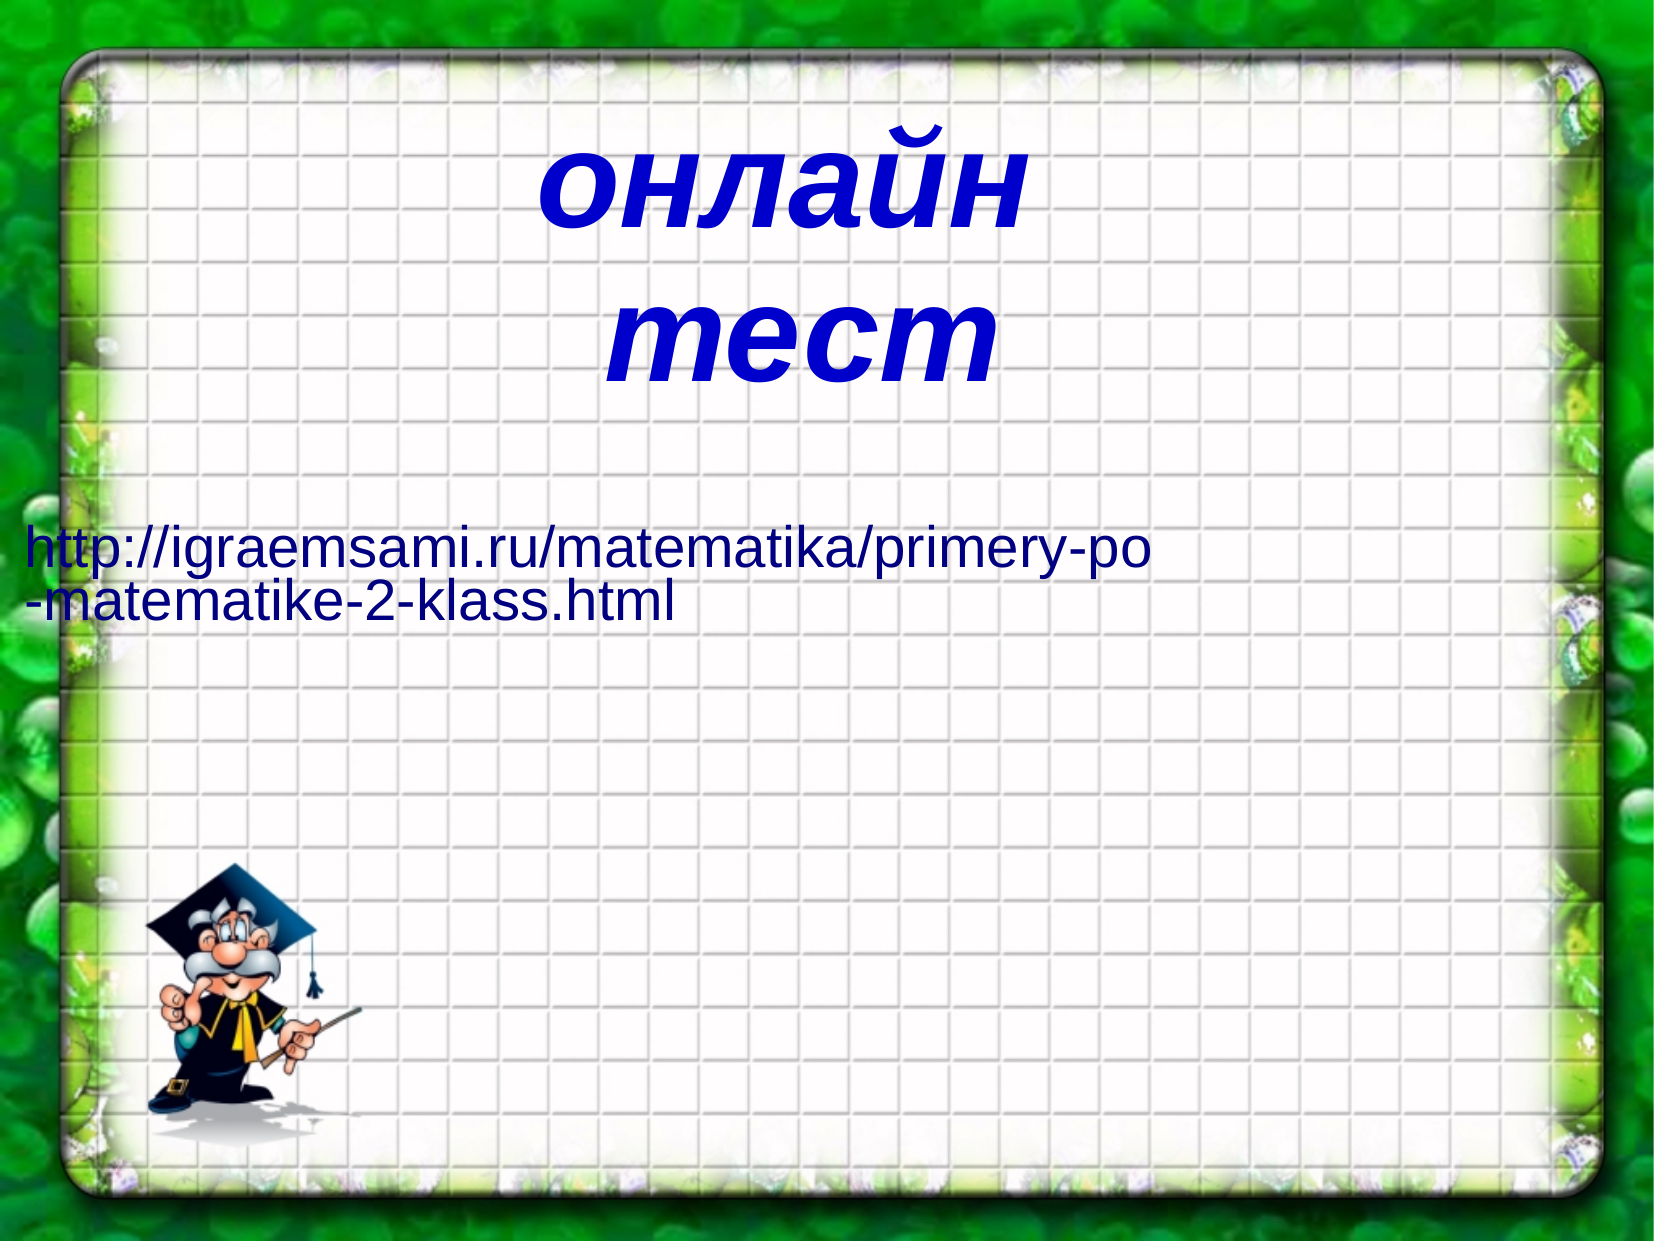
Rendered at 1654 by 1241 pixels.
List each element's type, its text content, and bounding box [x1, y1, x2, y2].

text_box http://igraemsami.ru/matematika/primery-po-matematike-2-klass.html [9, 507, 1182, 630]
title онлайн тест [59, 103, 1548, 411]
picture [0, 0, 1654, 1241]
